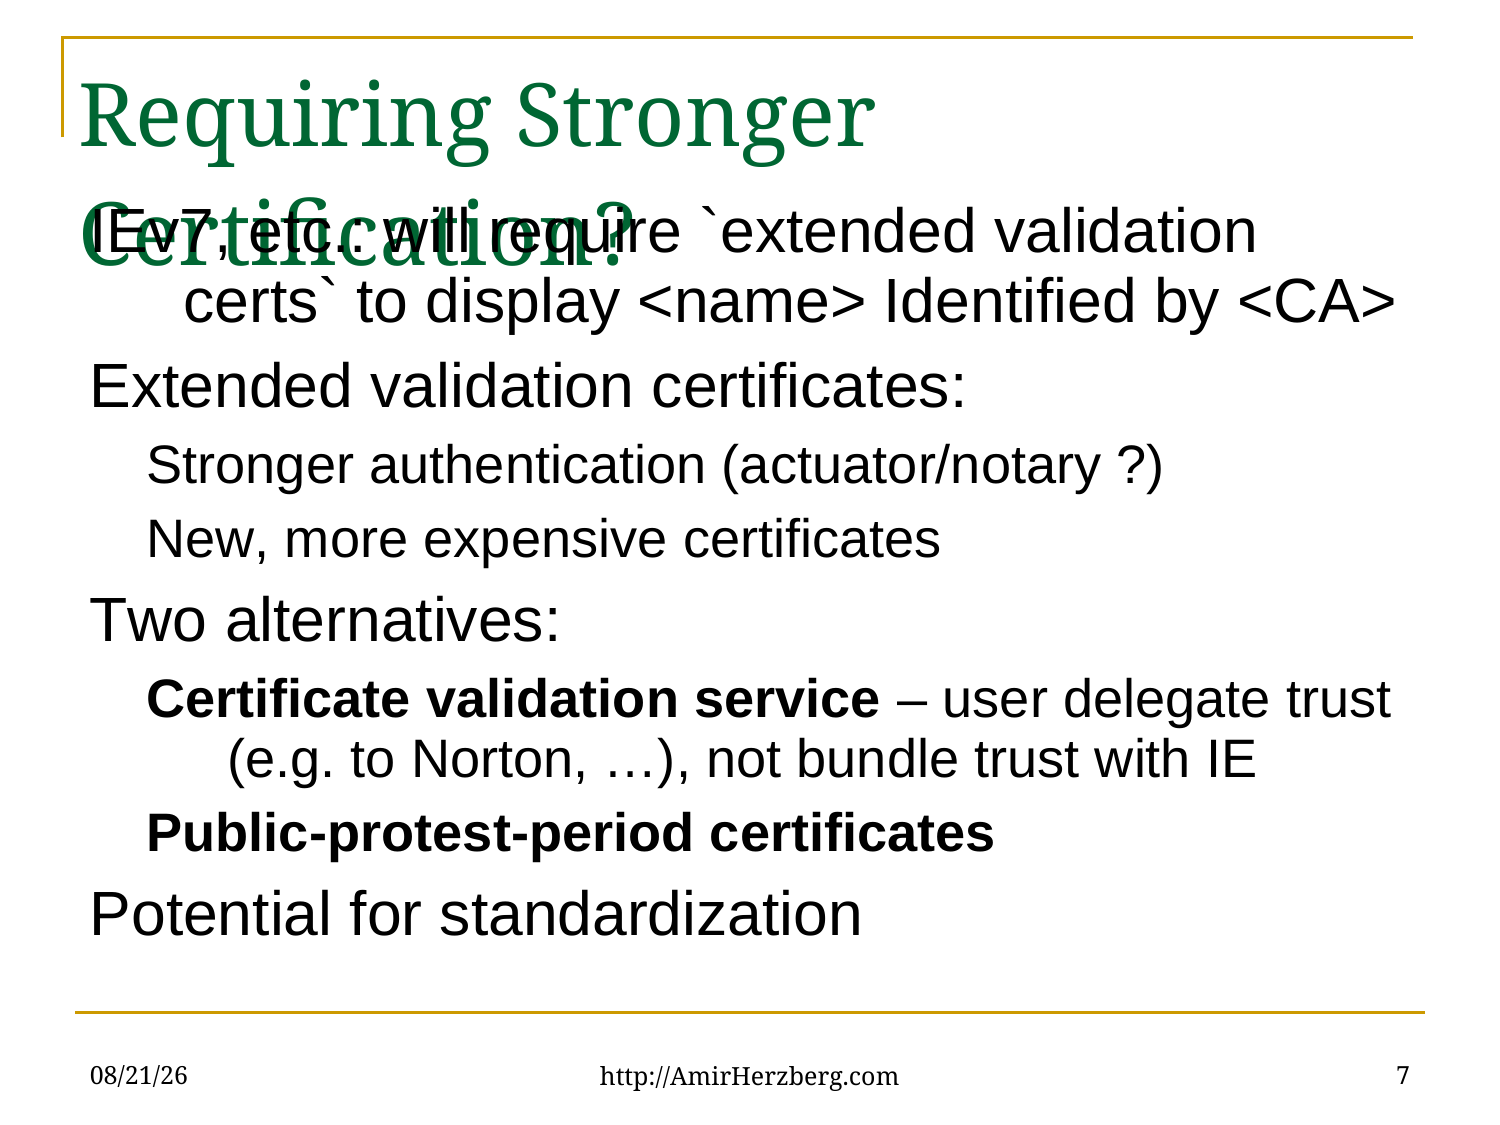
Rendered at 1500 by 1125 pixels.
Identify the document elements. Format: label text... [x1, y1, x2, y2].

title Requiring Stronger Certification? [63, 45, 1426, 174]
list IEv7, etc.: will require `extended validation certs` to display <name> Identified by <CA> Extended validation certificates: Stronger authentication (actuator/notary ?) New, more expensive certificates Two alternatives: Certificate validation service – user delegate trust (e.g. to Norton, …), not bundle trust with IE Public-protest-period certificates Potential for standardization [75, 188, 1426, 1006]
